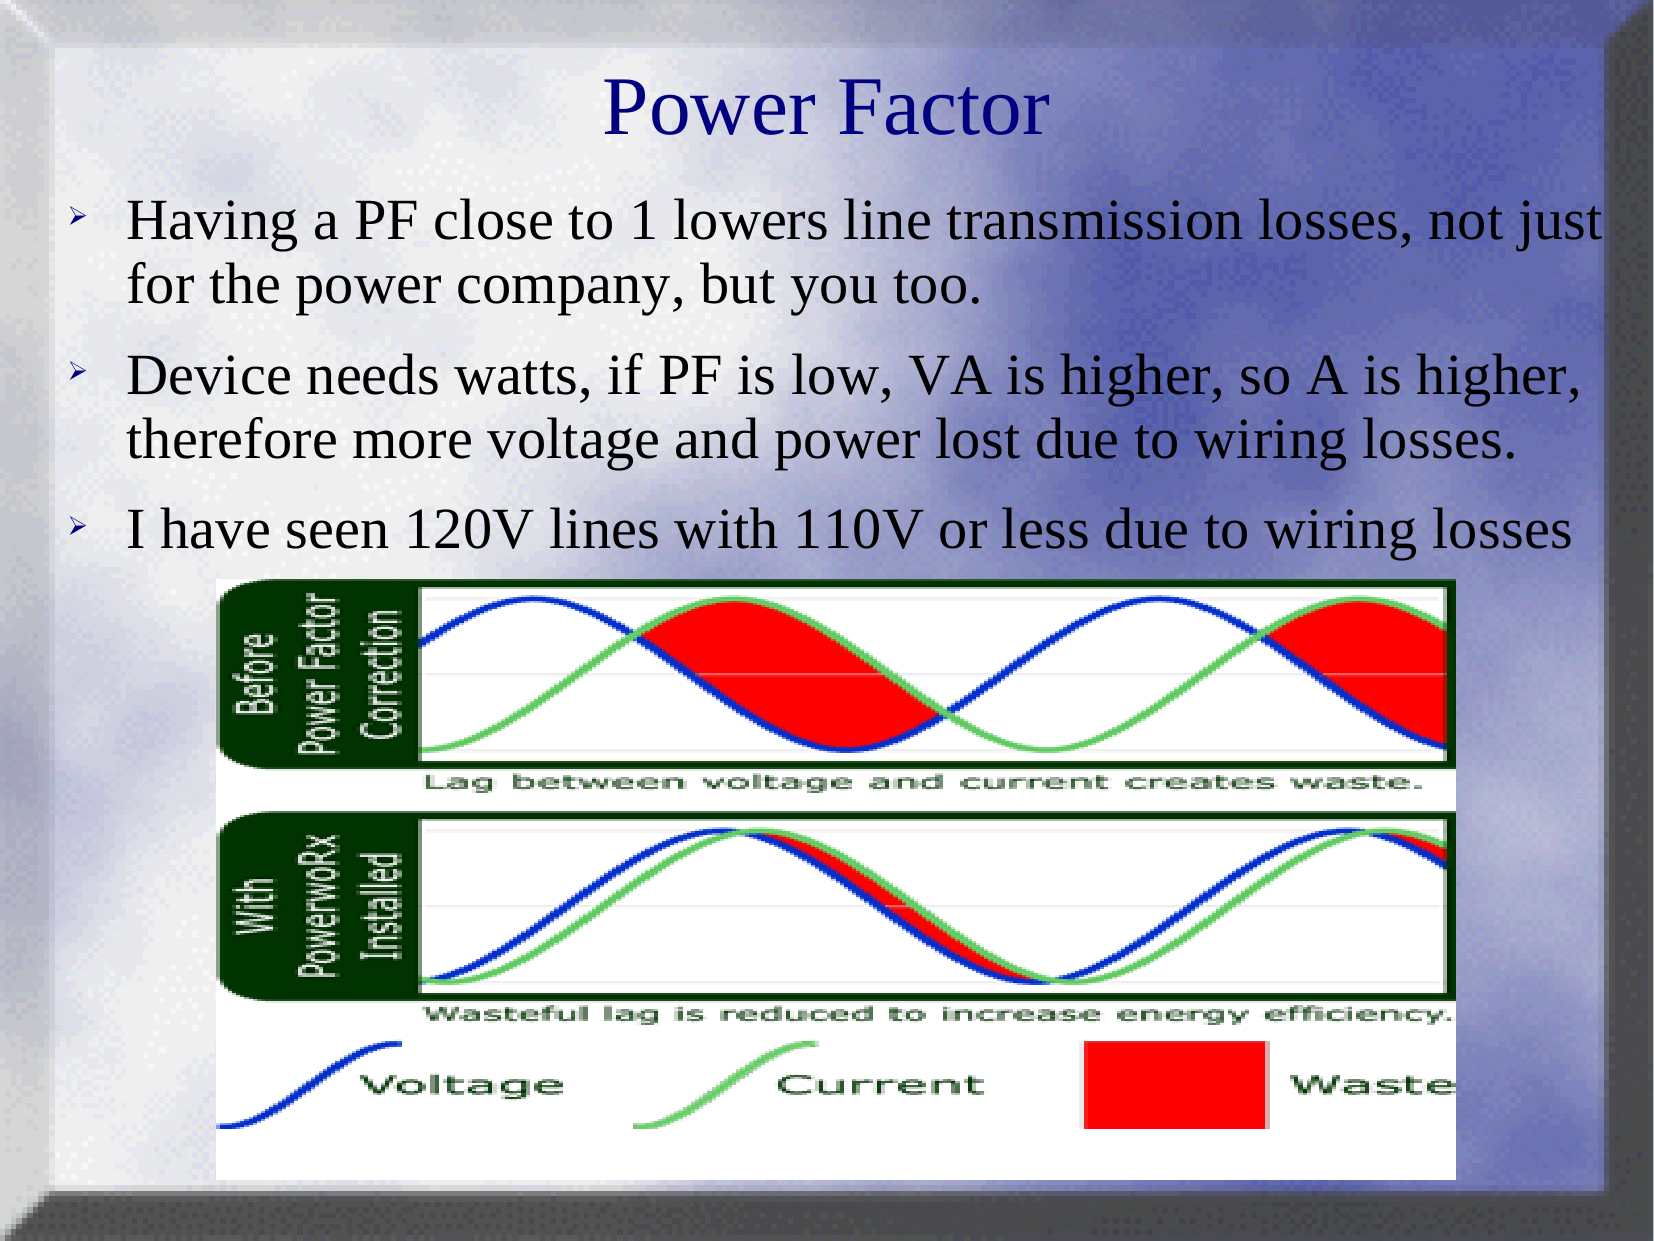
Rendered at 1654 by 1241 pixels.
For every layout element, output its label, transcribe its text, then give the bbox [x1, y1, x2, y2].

list Having a PF close to 1 lowers line transmission losses, not just for the power company, but you too. Device needs watts, if PF is low, VA is higher, so A is higher, therefore more voltage and power lost due to wiring losses. I have seen 120V lines with 110V or less due to wiring losses [67, 187, 1623, 562]
picture [0, 0, 1654, 1241]
title Power Factor [207, 53, 1446, 160]
